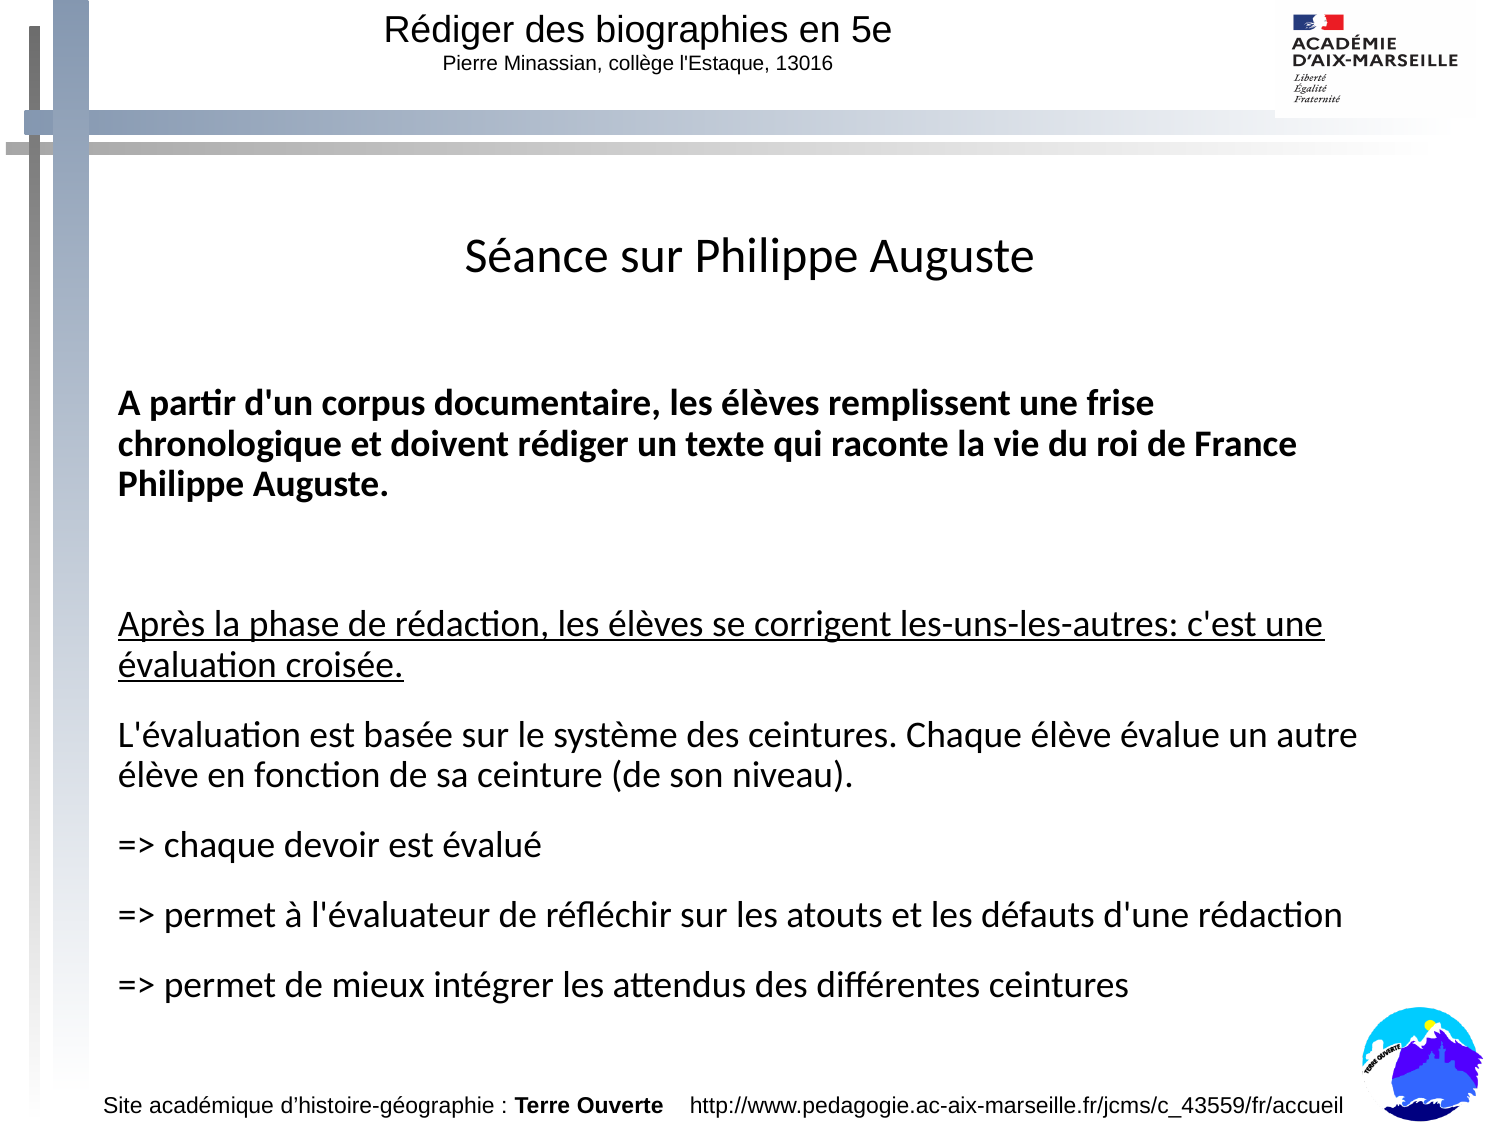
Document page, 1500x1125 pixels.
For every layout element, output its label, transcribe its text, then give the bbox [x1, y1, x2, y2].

text_box [5, 0, 1454, 1121]
list Séance sur Philippe Auguste A partir d'un corpus documentaire, les élèves remplissent une frise chronologique et doivent rédiger un texte qui raconte la vie du roi de France Philippe Auguste. Après la phase de rédaction, les élèves se corrigent les-uns-les-autres: c'est une évaluation croisée. L'évaluation est basée sur le système des ceintures. Chaque élève évalue un autre élève en fonction de sa ceinture (de son niveau). => chaque devoir est évalué => permet à l'évaluateur de réfléchir sur les atouts et les défauts d'une rédaction => permet de mieux intégrer les attendus des différentes ceintures [103, 222, 1397, 981]
picture [1275, 0, 1476, 118]
picture [1360, 1006, 1484, 1122]
text_box Site académique d’histoire-géographie : Terre Ouverte http://www.pedagogie.ac-aix-marseille.fr/jcms/c_43559/fr/accueil [88, 1083, 1361, 1125]
text_box Rédiger des biographies en 5e Pierre Minassian, collège l'Estaque, 13016 [88, 0, 1188, 83]
